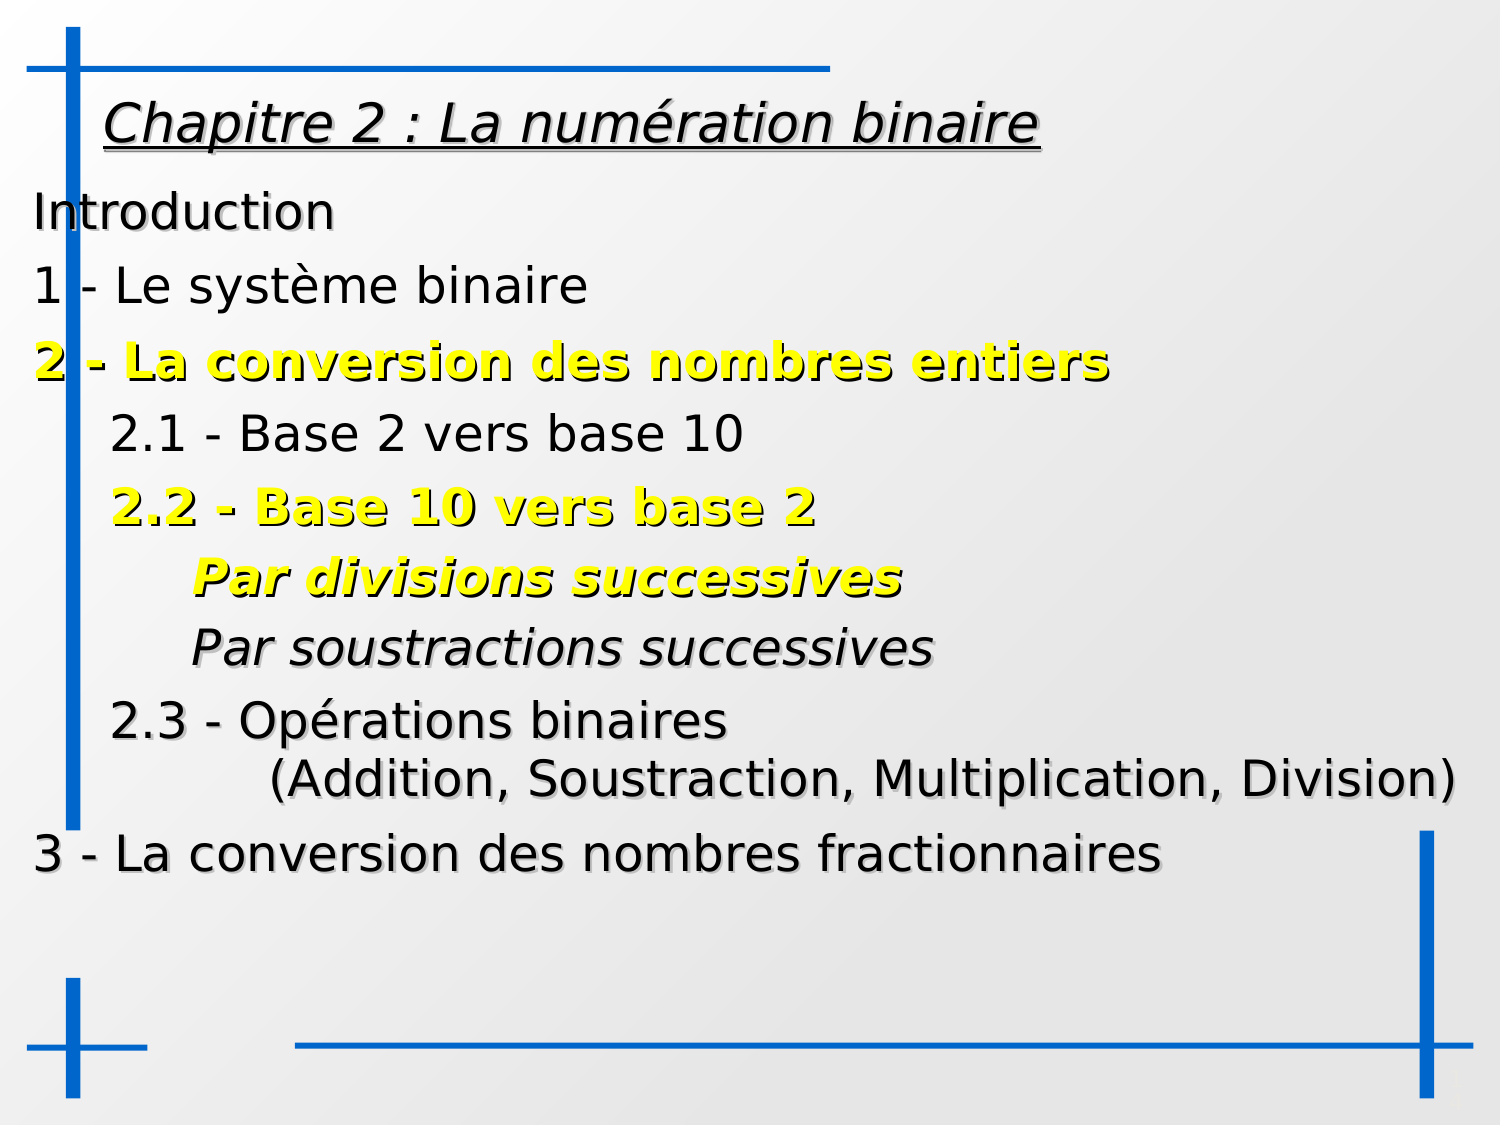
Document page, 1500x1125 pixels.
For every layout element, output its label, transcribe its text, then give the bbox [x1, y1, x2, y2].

title Chapitre 2 : La numération binaire [88, 49, 1498, 163]
list Introduction 1 - Le système binaire 2 - La conversion des nombres entiers 2.1 - Base 2 vers base 10 2.2 - Base 10 vers base 2 Par divisions successives Par soustractions successives 2.3 - Opérations binaires (Addition, Soustraction, Multiplication, Division) 3 - La conversion des nombres fractionnaires [0, 174, 1500, 1026]
